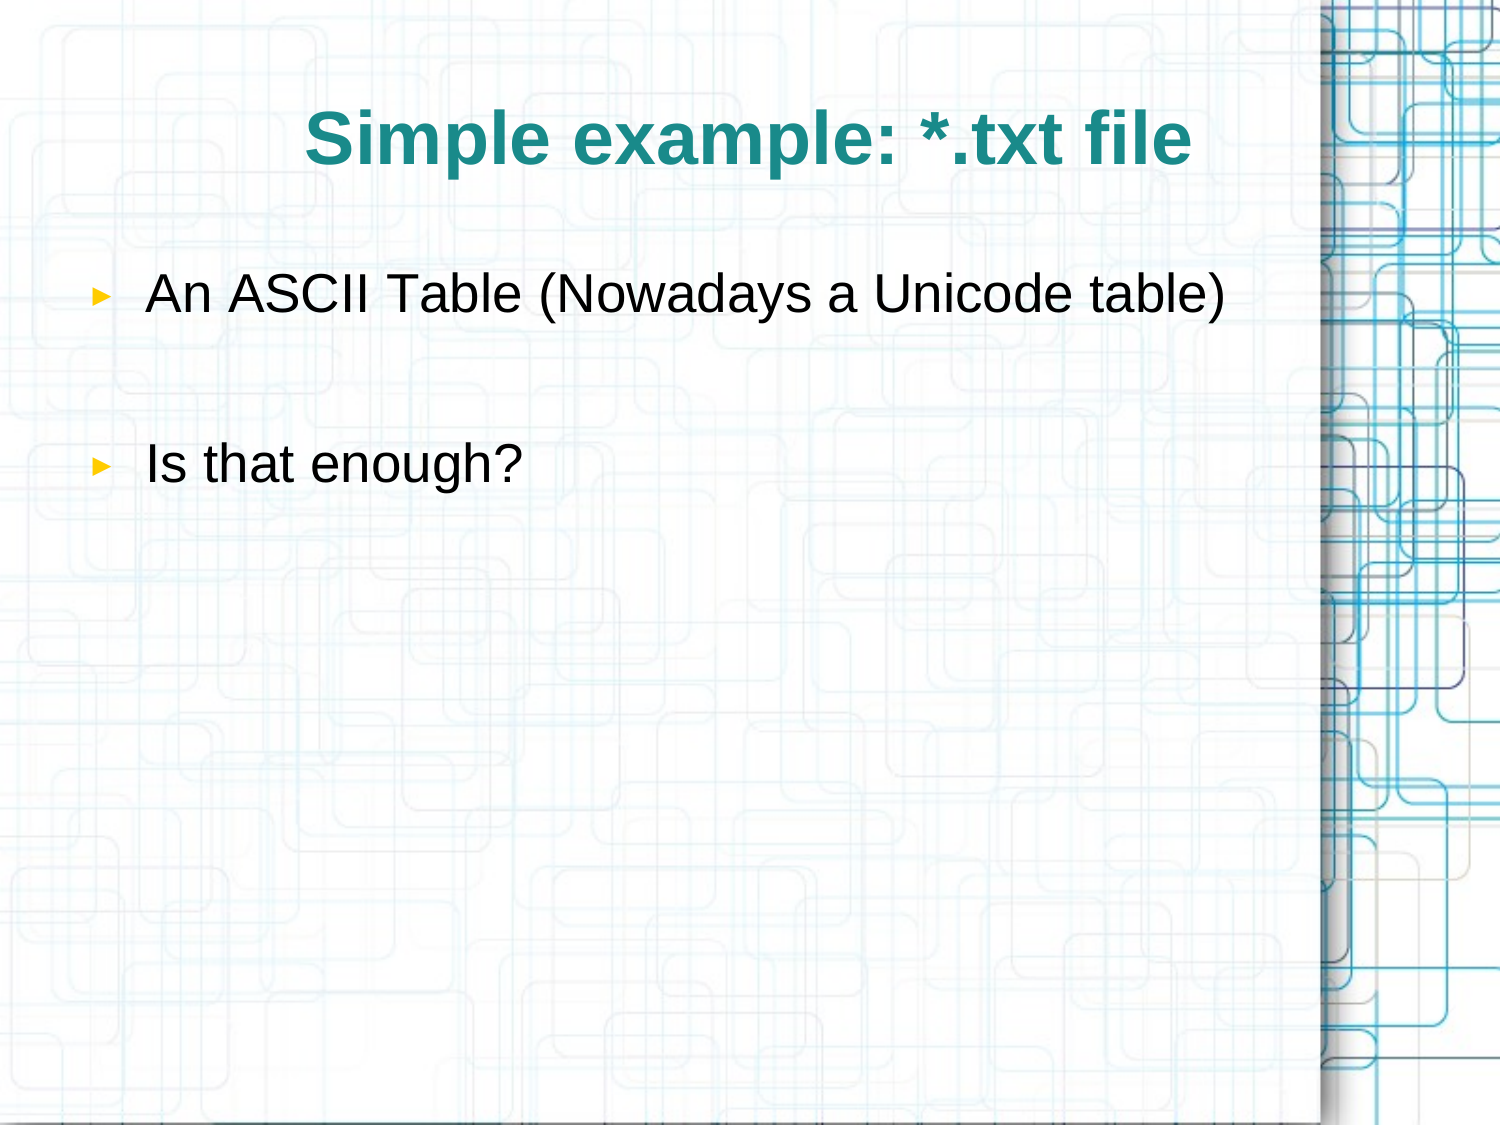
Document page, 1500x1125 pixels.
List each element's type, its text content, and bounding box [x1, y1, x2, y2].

title Simple example: *.txt file [75, 44, 1425, 233]
list An ASCII Table (Nowadays a Unicode table) Is that enough? [75, 263, 1286, 1006]
picture [0, 0, 1500, 1125]
